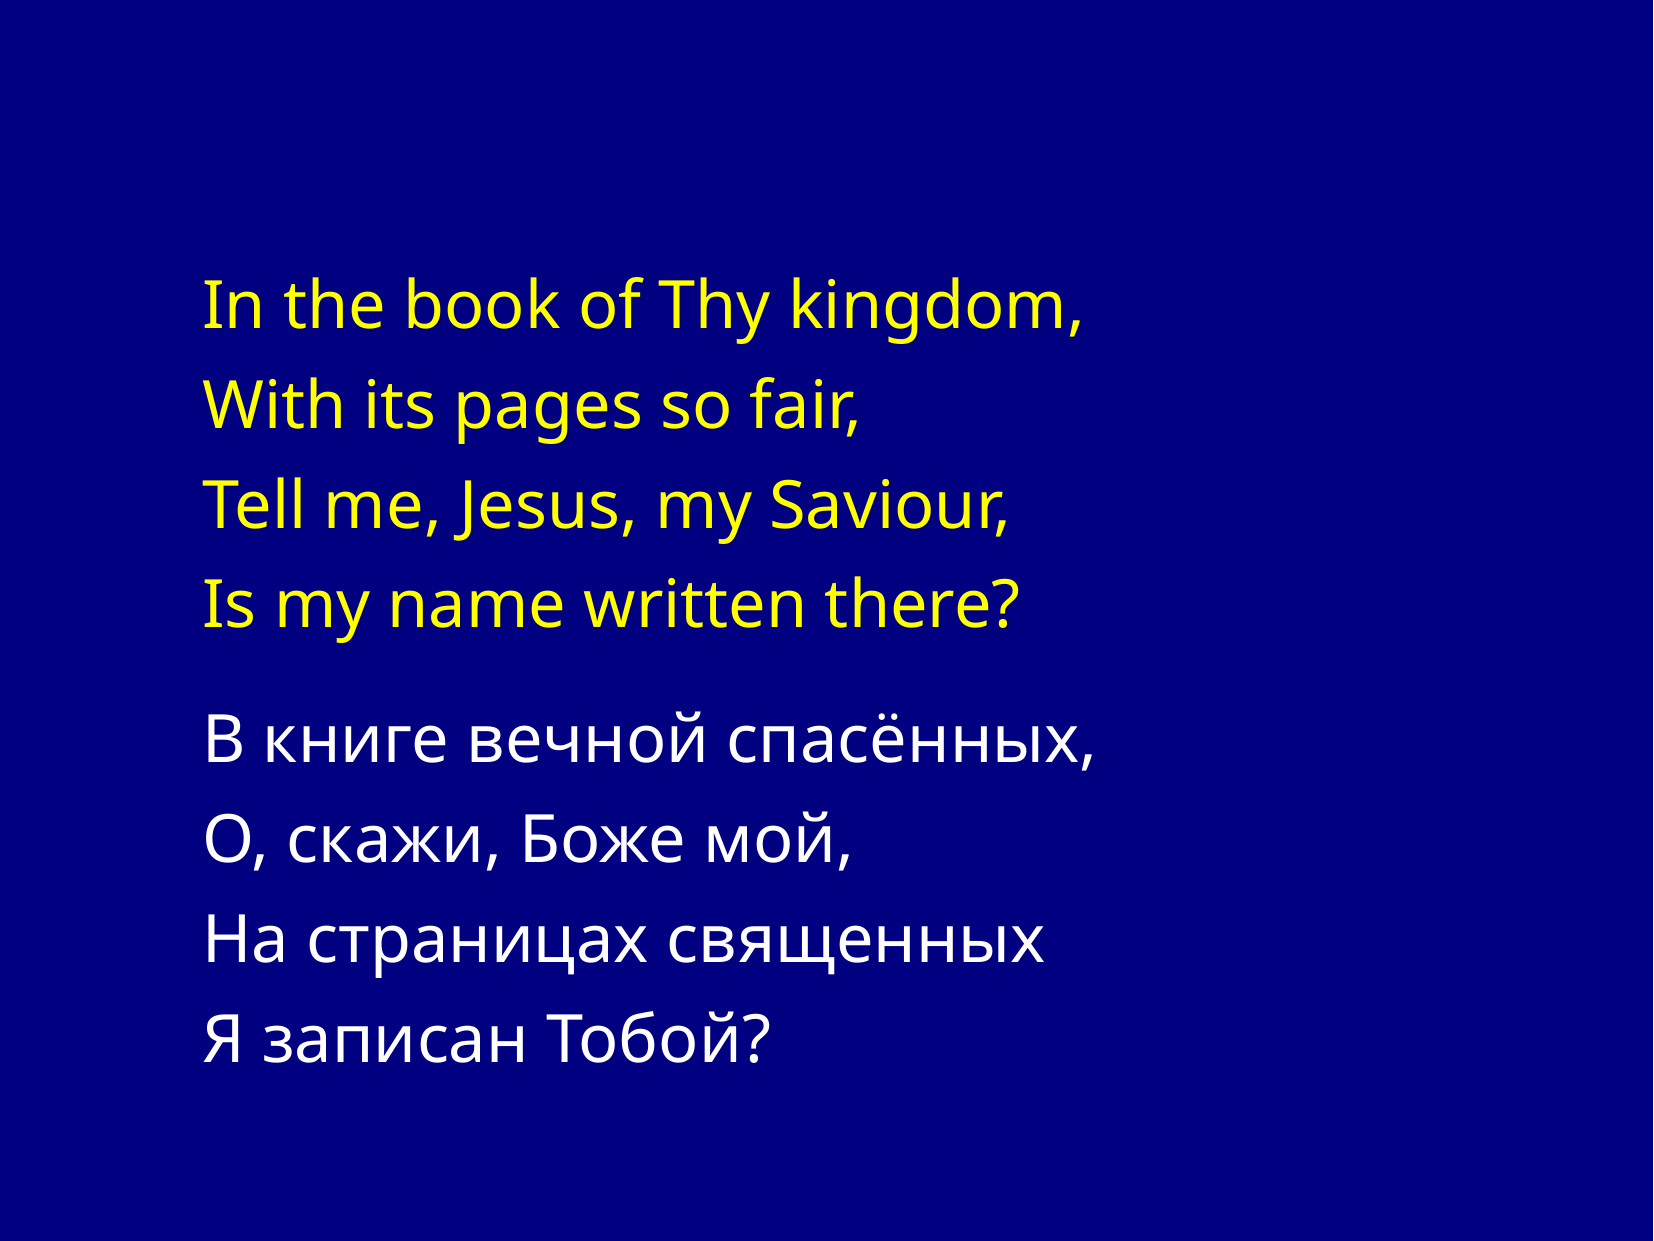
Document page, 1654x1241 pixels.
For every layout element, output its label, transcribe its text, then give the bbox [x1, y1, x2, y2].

text_box В книге вечной спасённых, О, скажи, Боже мой, На страницах священных Я записан Тобой? [75, 675, 1576, 1163]
text_box In the book of Thy kingdom, With its pages so fair, Tell me, Jesus, my Saviour, Is my name written there? [75, 150, 1576, 638]
